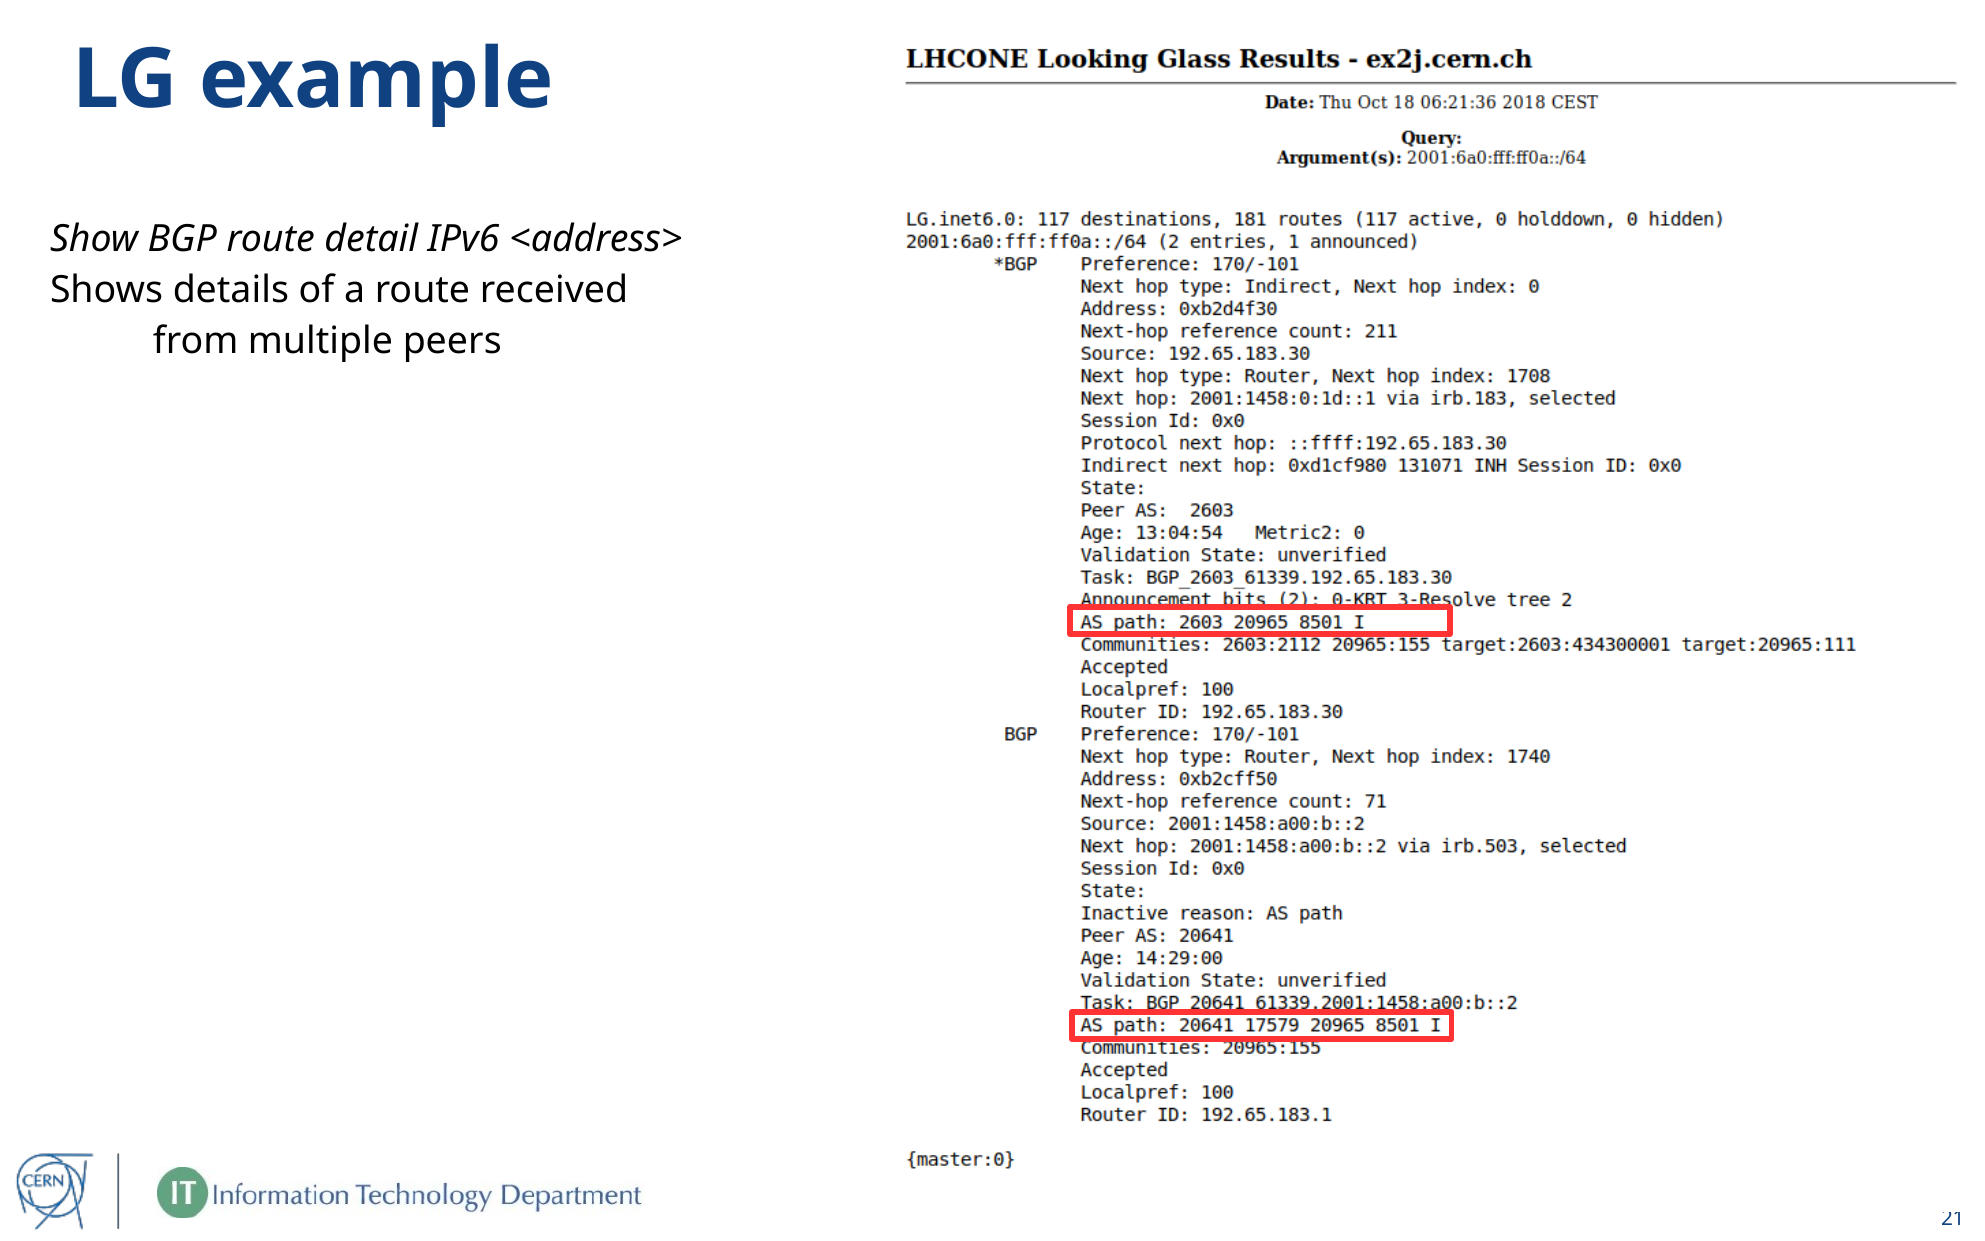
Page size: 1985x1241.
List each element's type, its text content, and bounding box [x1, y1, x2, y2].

text_box Show BGP route detail IPv6 <address> Shows details of a route received from multiple peers [35, 204, 1902, 1065]
picture [19, 1188, 64, 1207]
picture [157, 15, 1968, 1218]
picture [38, 1207, 55, 1215]
picture [16, 1188, 64, 1236]
title LG example [71, 0, 1834, 166]
picture [51, 1200, 64, 1215]
